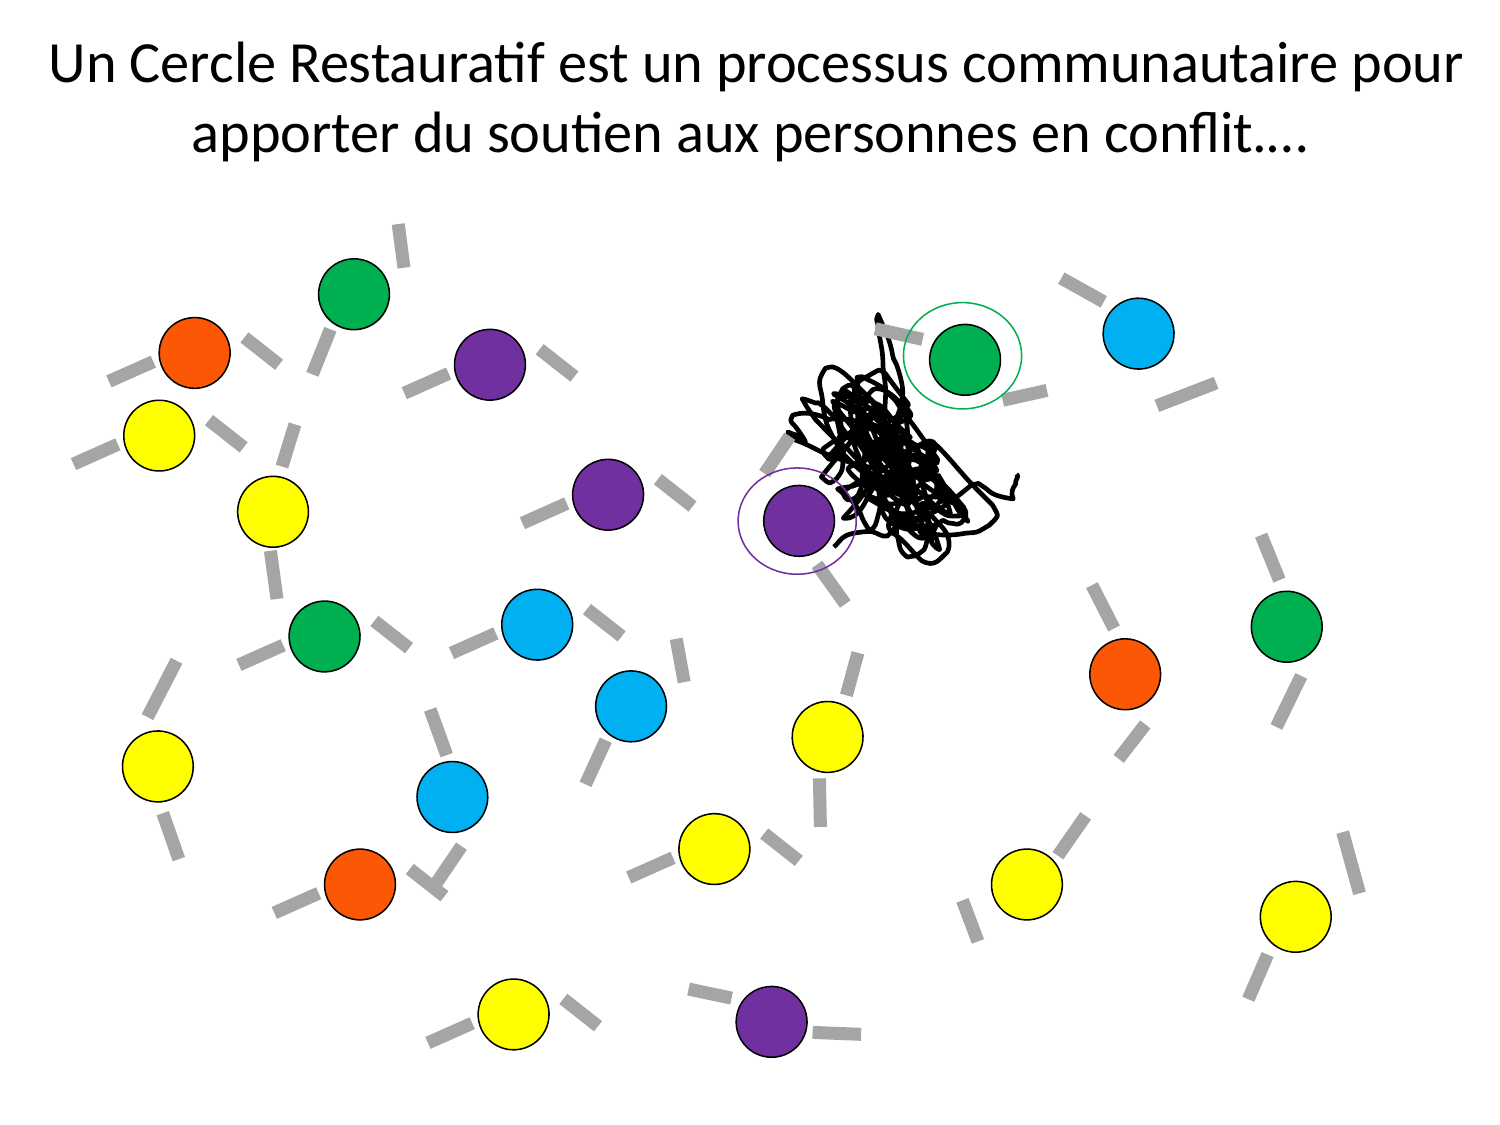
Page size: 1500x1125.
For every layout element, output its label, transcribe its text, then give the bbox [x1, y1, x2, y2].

text_box [657, 479, 693, 507]
text_box [147, 660, 177, 718]
text_box [792, 701, 864, 773]
text_box [454, 329, 526, 401]
text_box [1248, 954, 1268, 1000]
text_box [289, 601, 361, 672]
text_box [764, 436, 790, 474]
text_box [1276, 675, 1302, 727]
text_box [1103, 298, 1175, 370]
text_box [430, 709, 447, 756]
text_box [522, 503, 567, 524]
text_box [374, 620, 410, 649]
text_box [237, 476, 309, 548]
text_box [676, 638, 685, 683]
text_box [678, 813, 750, 885]
text_box [417, 761, 488, 833]
text_box [398, 224, 404, 268]
text_box [1118, 724, 1146, 759]
text_box [572, 459, 644, 531]
text_box [1091, 585, 1115, 629]
text_box [404, 373, 449, 394]
text_box [274, 893, 319, 913]
text_box [962, 900, 978, 942]
text_box [1089, 638, 1161, 710]
text_box [875, 302, 1022, 409]
text_box [427, 1023, 473, 1043]
text_box [324, 849, 396, 920]
text_box [1251, 591, 1323, 663]
text_box [628, 857, 674, 878]
text_box [409, 868, 445, 897]
text_box [539, 349, 575, 377]
text_box [73, 444, 118, 465]
text_box [123, 400, 195, 471]
text_box [991, 849, 1063, 920]
text_box [1002, 390, 1047, 401]
text_box [238, 645, 284, 665]
text_box [281, 424, 295, 467]
text_box [318, 258, 390, 330]
text_box [478, 979, 550, 1050]
text_box [1261, 535, 1280, 581]
text_box [122, 730, 194, 802]
text_box [159, 317, 231, 389]
text_box [738, 467, 857, 604]
text_box [312, 329, 331, 375]
text_box [108, 361, 154, 382]
text_box [764, 833, 799, 861]
text_box [162, 813, 179, 860]
text_box [244, 337, 280, 365]
text_box [1156, 382, 1217, 406]
text_box [587, 609, 622, 637]
text_box [451, 633, 496, 654]
text_box [501, 589, 573, 661]
text_box [846, 652, 858, 696]
title Un Cercle Restauratif est un processus communautaire pour apporter du soutien aux personnes en conflit.… [0, 0, 1500, 189]
text_box [1260, 881, 1332, 953]
text_box [1061, 278, 1104, 302]
text_box [208, 420, 244, 448]
text_box [563, 998, 598, 1027]
text_box [436, 846, 462, 883]
text_box [595, 670, 667, 742]
text_box [688, 989, 732, 999]
text_box [736, 986, 808, 1058]
text_box [1342, 832, 1360, 894]
text_box [585, 740, 606, 785]
text_box [270, 550, 278, 599]
text_box [1057, 815, 1086, 856]
